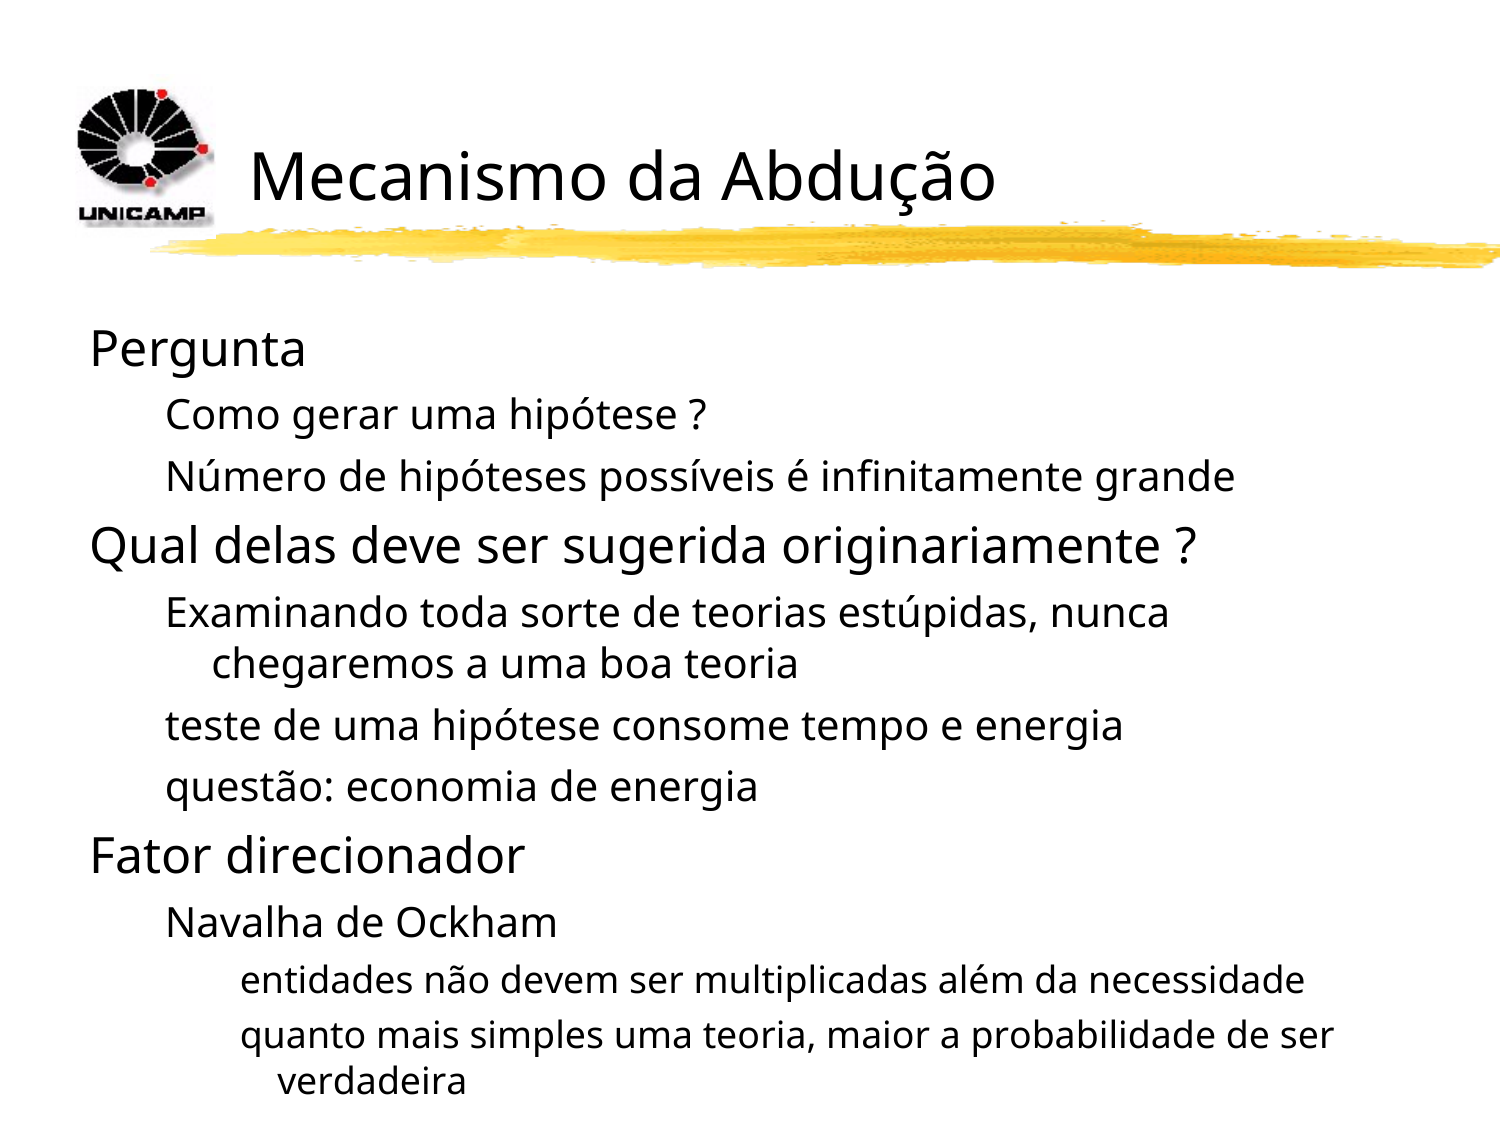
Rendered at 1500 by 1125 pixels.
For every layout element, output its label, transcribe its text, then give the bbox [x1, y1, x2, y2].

title Mecanismo da Abdução [233, 37, 1434, 225]
list Pergunta Como gerar uma hipótese ? Número de hipóteses possíveis é infinitamente grande Qual delas deve ser sugerida originariamente ? Examinando toda sorte de teorias estúpidas, nunca chegaremos a uma boa teoria teste de uma hipótese consome tempo e energia questão: economia de energia Fator direcionador Navalha de Ockham entidades não devem ser multiplicadas além da necessidade quanto mais simples uma teoria, maior a probabilidade de ser verdadeira [74, 309, 1417, 994]
picture [75, 74, 1500, 279]
